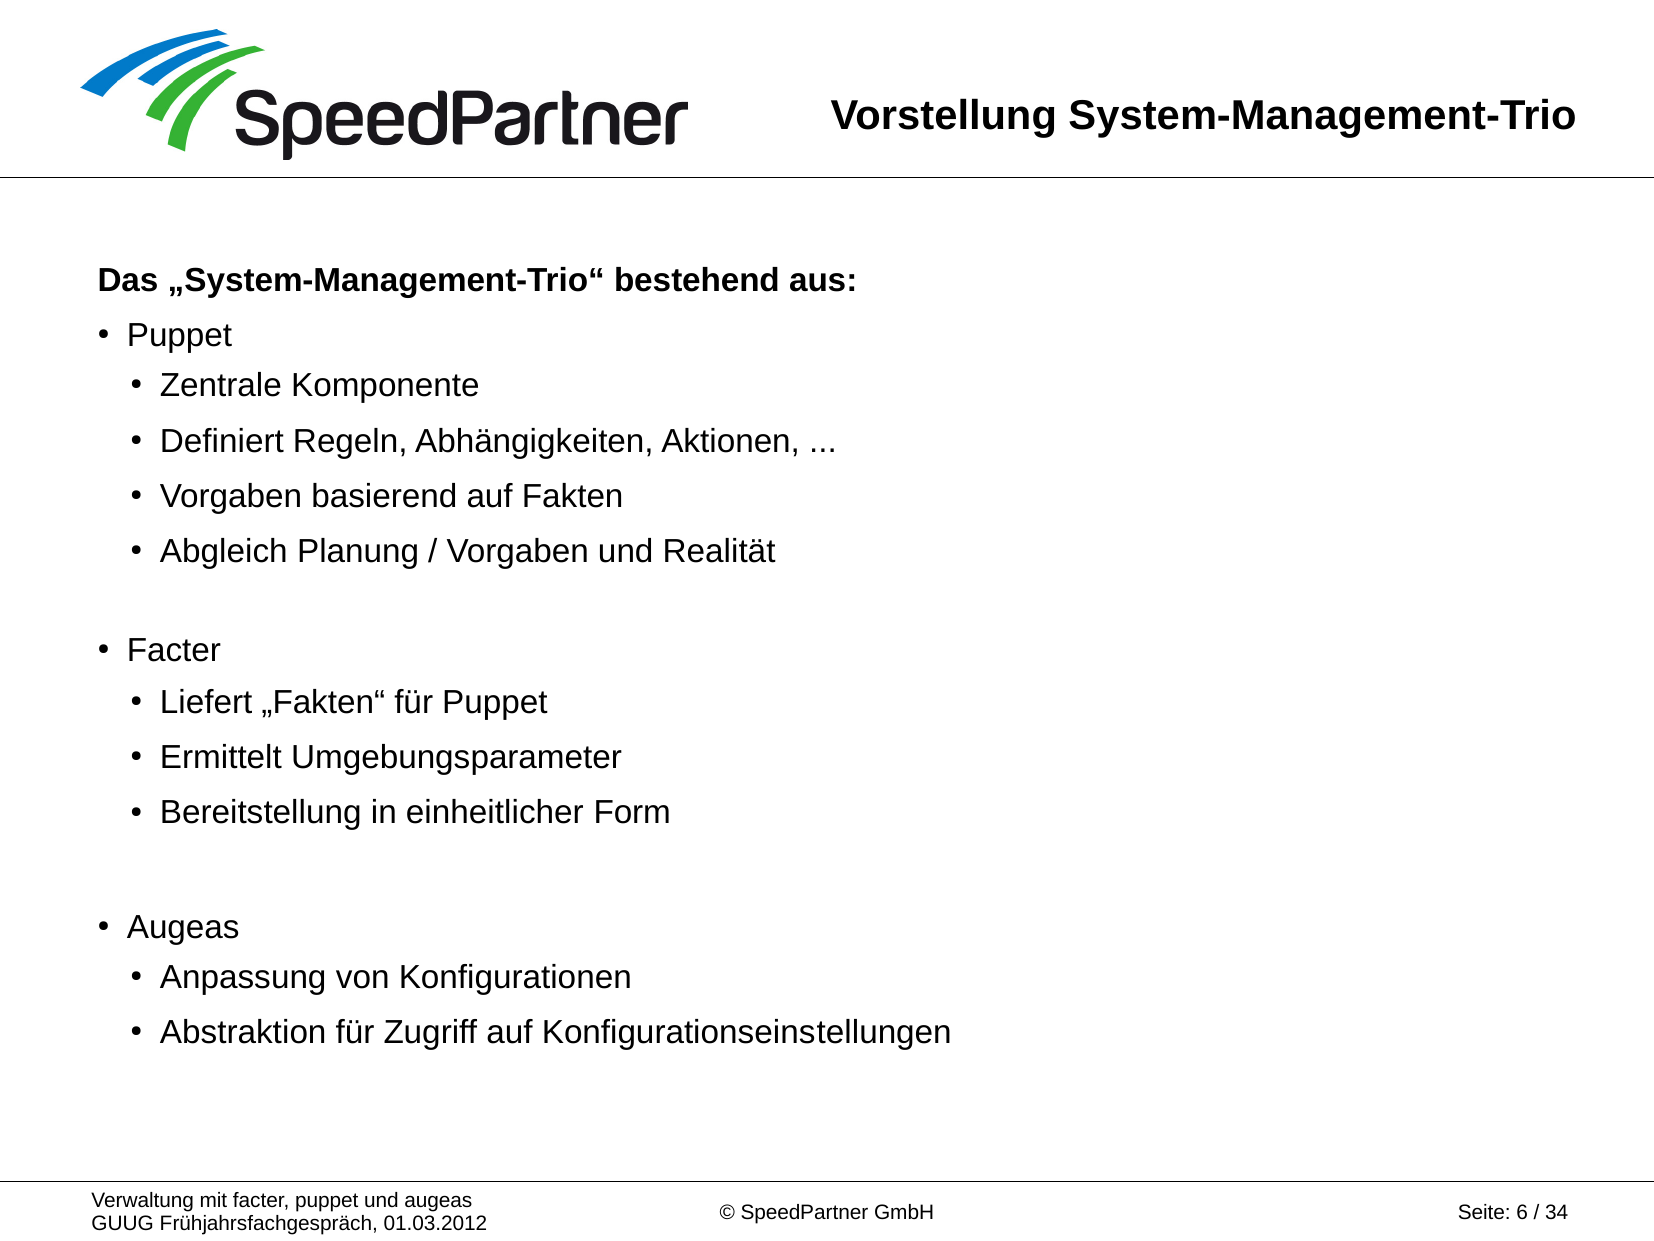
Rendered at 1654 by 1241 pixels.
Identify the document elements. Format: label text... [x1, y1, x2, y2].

text_box Das „System-Management-Trio“ bestehend aus: Puppet Facter Augeas [82, 253, 1565, 1177]
text_box Anpassung von Konfigurationen Abstraktion für Zugriff auf Konfigurationseinstellungen [115, 950, 997, 1059]
picture [80, 29, 688, 160]
title Vorstellung System-Management-Trio [590, 70, 1577, 160]
text_box Liefert „Fakten“ für Puppet Ermittelt Umgebungsparameter Bereitstellung in einheitlicher Form [115, 676, 735, 839]
text_box Zentrale Komponente Definiert Regeln, Abhängigkeiten, Aktionen, ... Vorgaben basierend auf Fakten Abgleich Planung / Vorgaben und Realität [115, 359, 910, 578]
